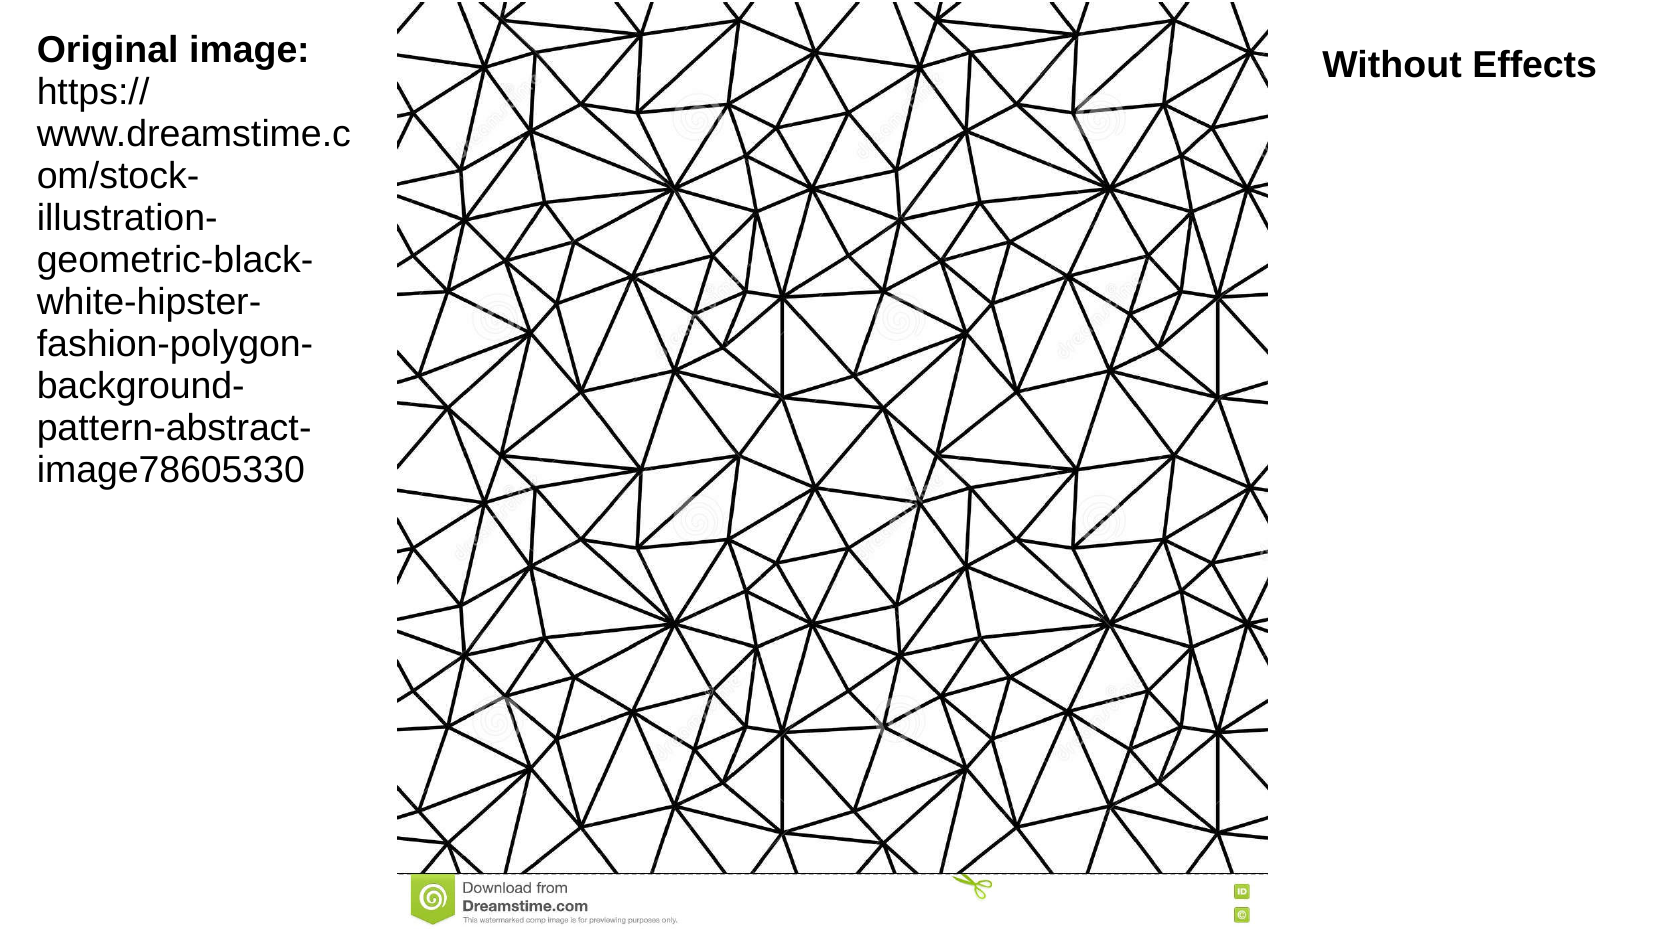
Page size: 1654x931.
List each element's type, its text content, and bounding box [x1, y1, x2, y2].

picture [397, 2, 1268, 931]
text_box Without Effects [1307, 35, 1613, 93]
text_box Original image: https://www.dreamstime.com/stock-illustration-geometric-black-white-hipster-fashion-polygon-background-pattern-abstract-image78605330 [22, 21, 376, 498]
